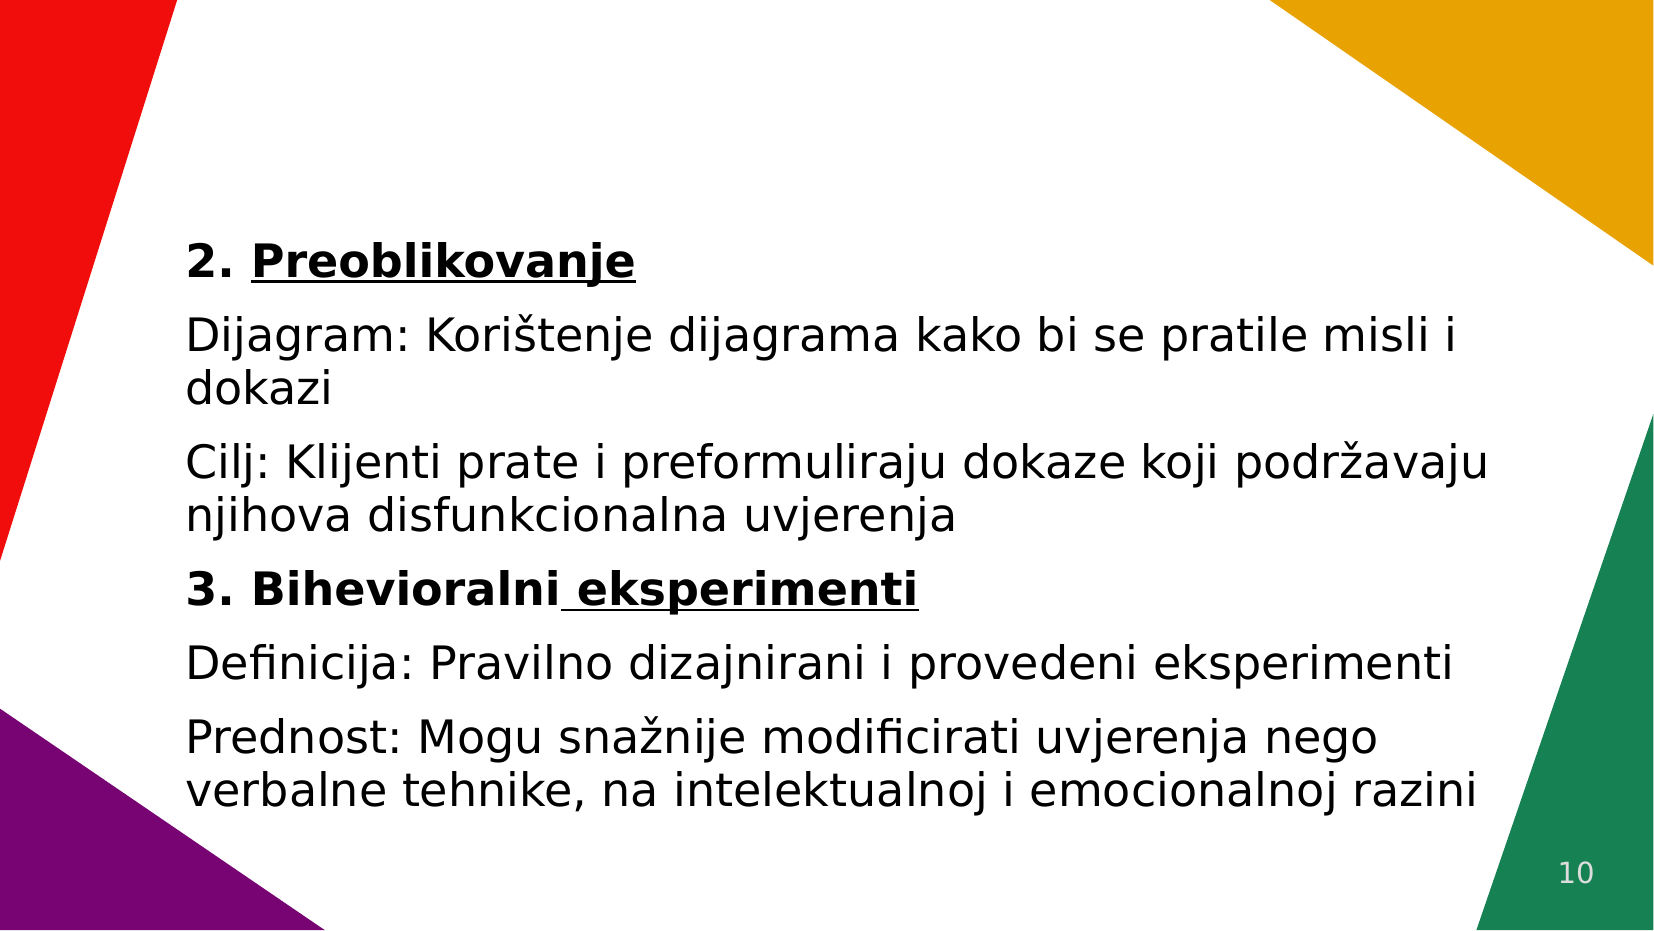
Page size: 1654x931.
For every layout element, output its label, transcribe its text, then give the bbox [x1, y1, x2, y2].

list 2. Preoblikovanje Dijagram: Korištenje dijagrama kako bi se pratile misli i dokazi Cilj: Klijenti prate i preformuliraju dokaze koji podržavaju njihova disfunkcionalna uvjerenja 3. Bihevioralni eksperimenti Definicija: Pravilno dizajnirani i provedeni eksperimenti Prednost: Mogu snažnije modificirati uvjerenja nego verbalne tehnike, na intelektualnoj i emocionalnoj razini [120, 234, 1538, 826]
